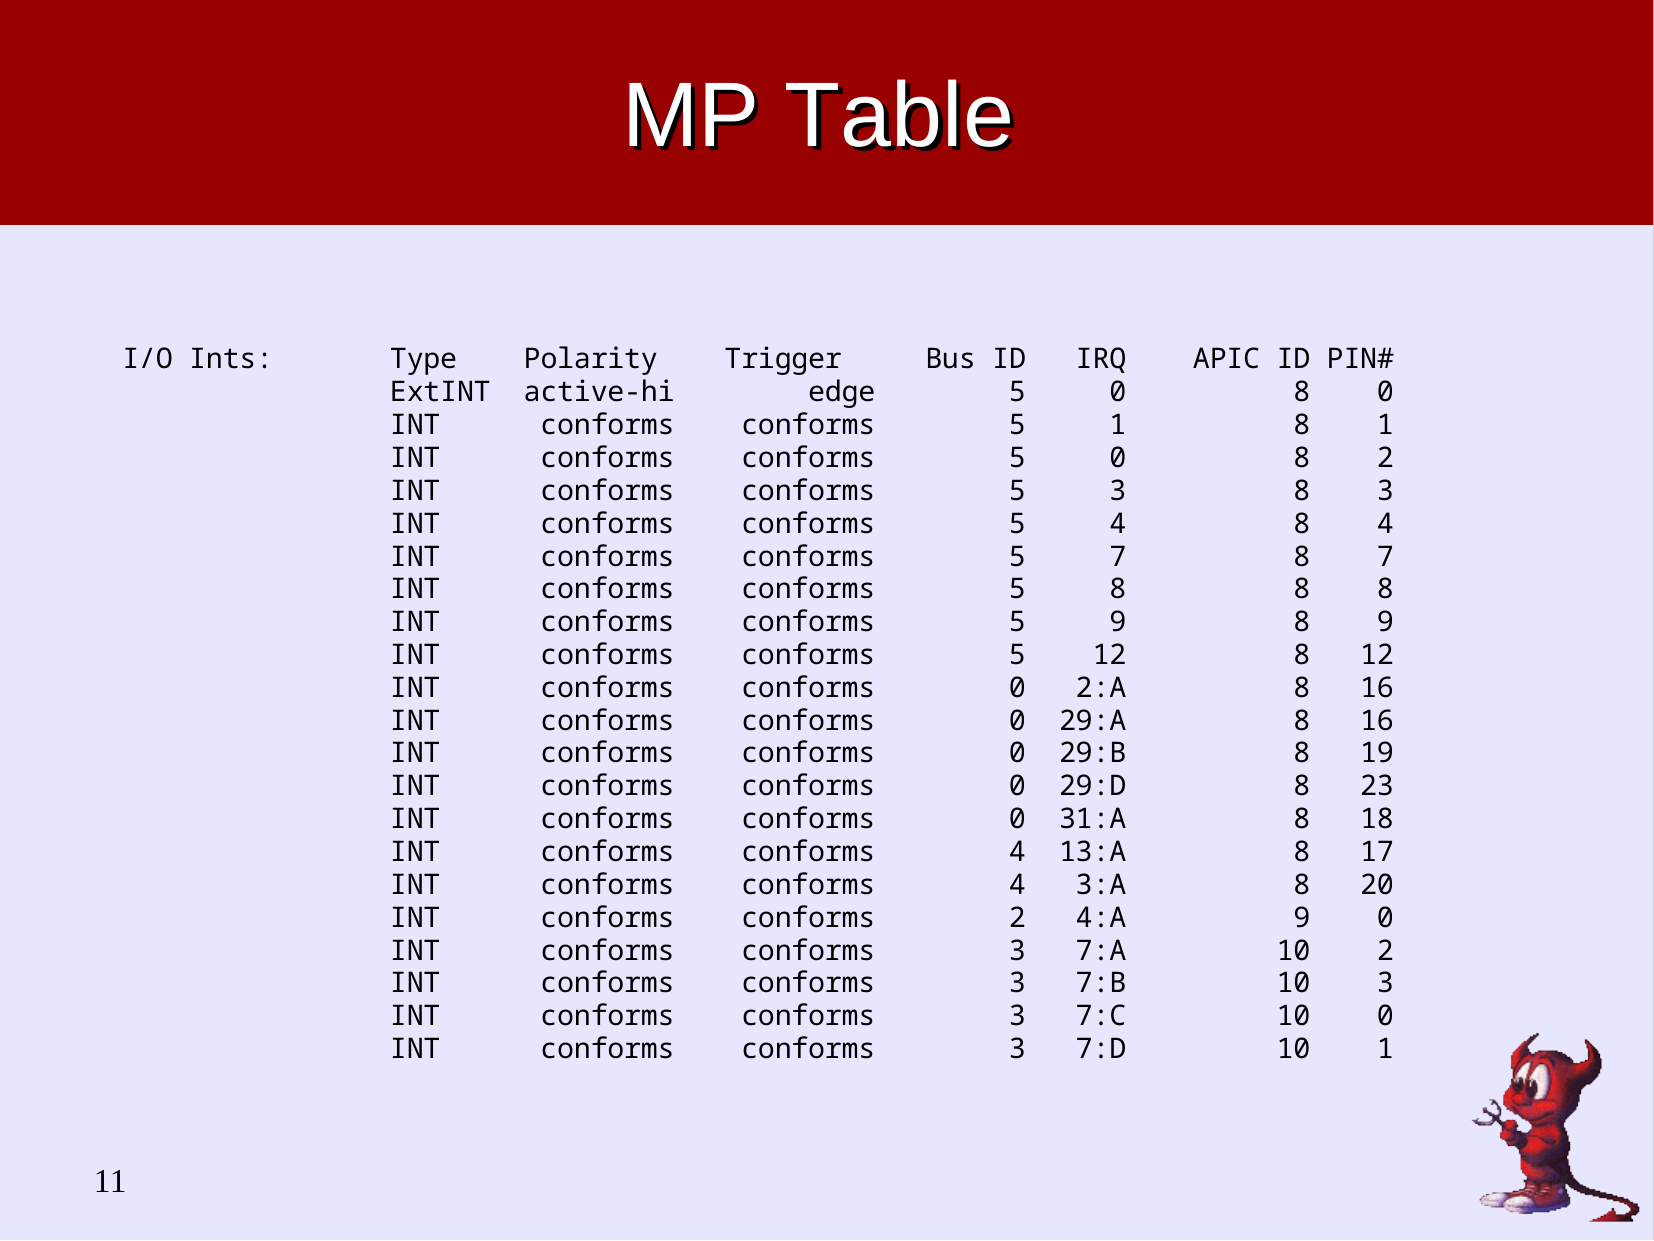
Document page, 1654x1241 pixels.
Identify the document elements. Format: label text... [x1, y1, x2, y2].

picture [1464, 1030, 1643, 1227]
chart [121, 344, 1534, 1127]
title MP Table [112, 11, 1525, 219]
